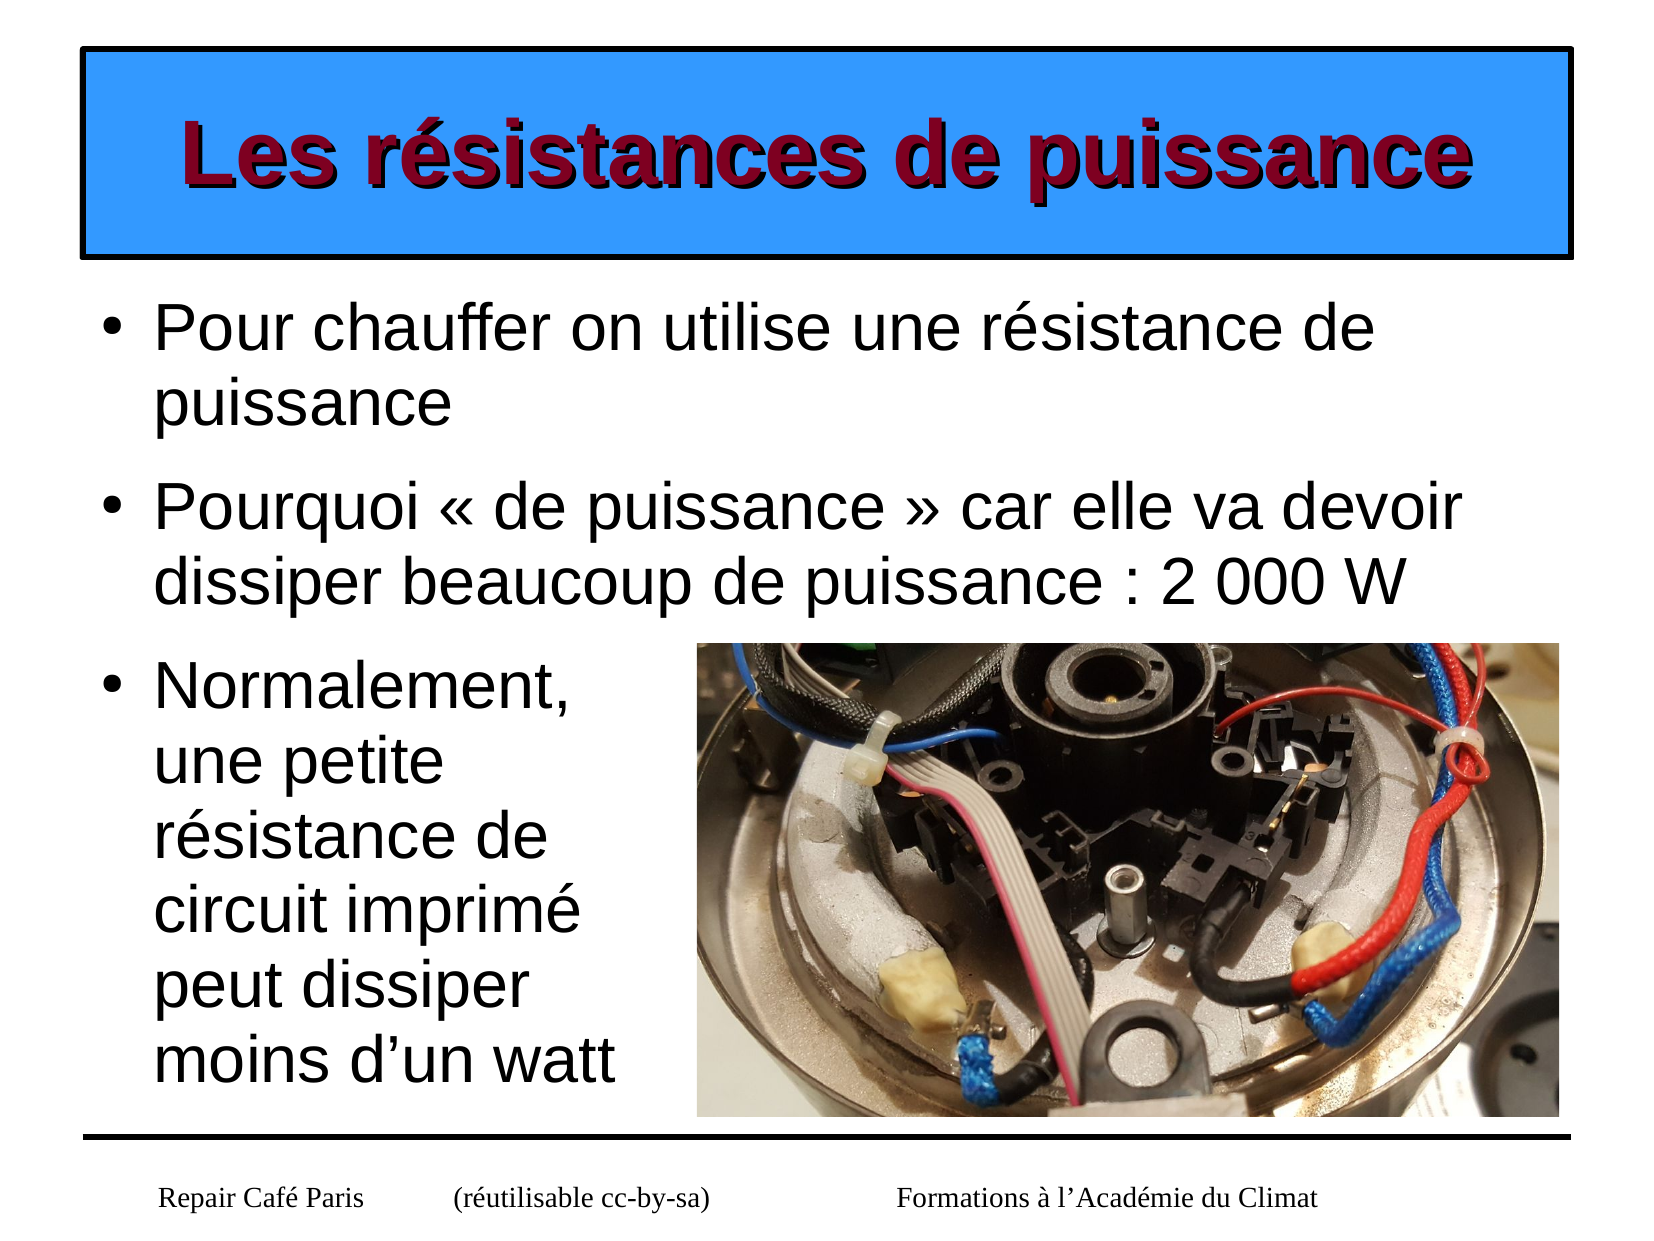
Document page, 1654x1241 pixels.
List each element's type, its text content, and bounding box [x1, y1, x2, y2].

list Pour chauffer on utilise une résistance de puissance Pourquoi « de puissance » car elle va devoir dissiper beaucoup de puissance : 2 000 W Normalement, une petite résistance de circuit imprimé peut dissiper moins d’un watt [82, 290, 1571, 1097]
picture [696, 643, 1560, 1117]
title Les résistances de puissance [82, 49, 1571, 257]
